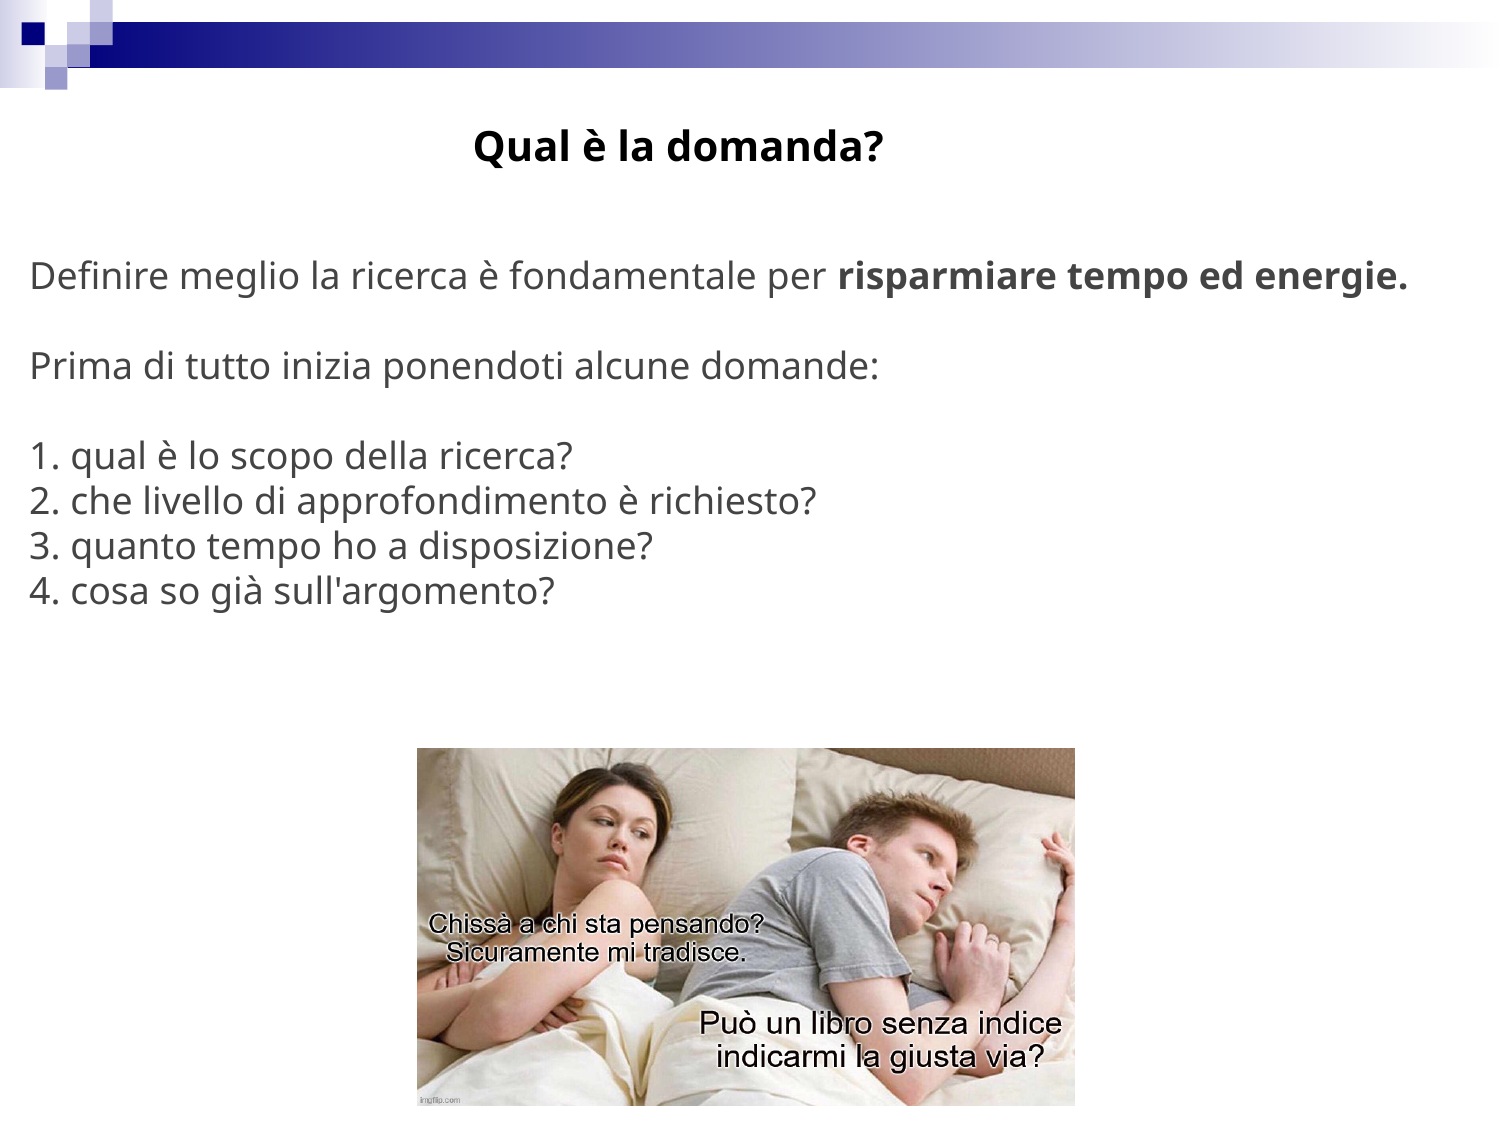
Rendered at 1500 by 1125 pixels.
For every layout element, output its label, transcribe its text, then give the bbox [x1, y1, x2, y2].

text_box Qual è la domanda? [457, 112, 1034, 227]
text_box Definire meglio la ricerca è fondamentale per risparmiare tempo ed energie. Prima di tutto inizia ponendoti alcune domande: 1. qual è lo scopo della ricerca? 2. che livello di approfondimento è richiesto? 3. quanto tempo ho a disposizione? 4. cosa so già sull'argomento? [14, 245, 1477, 620]
picture [417, 748, 1075, 1106]
